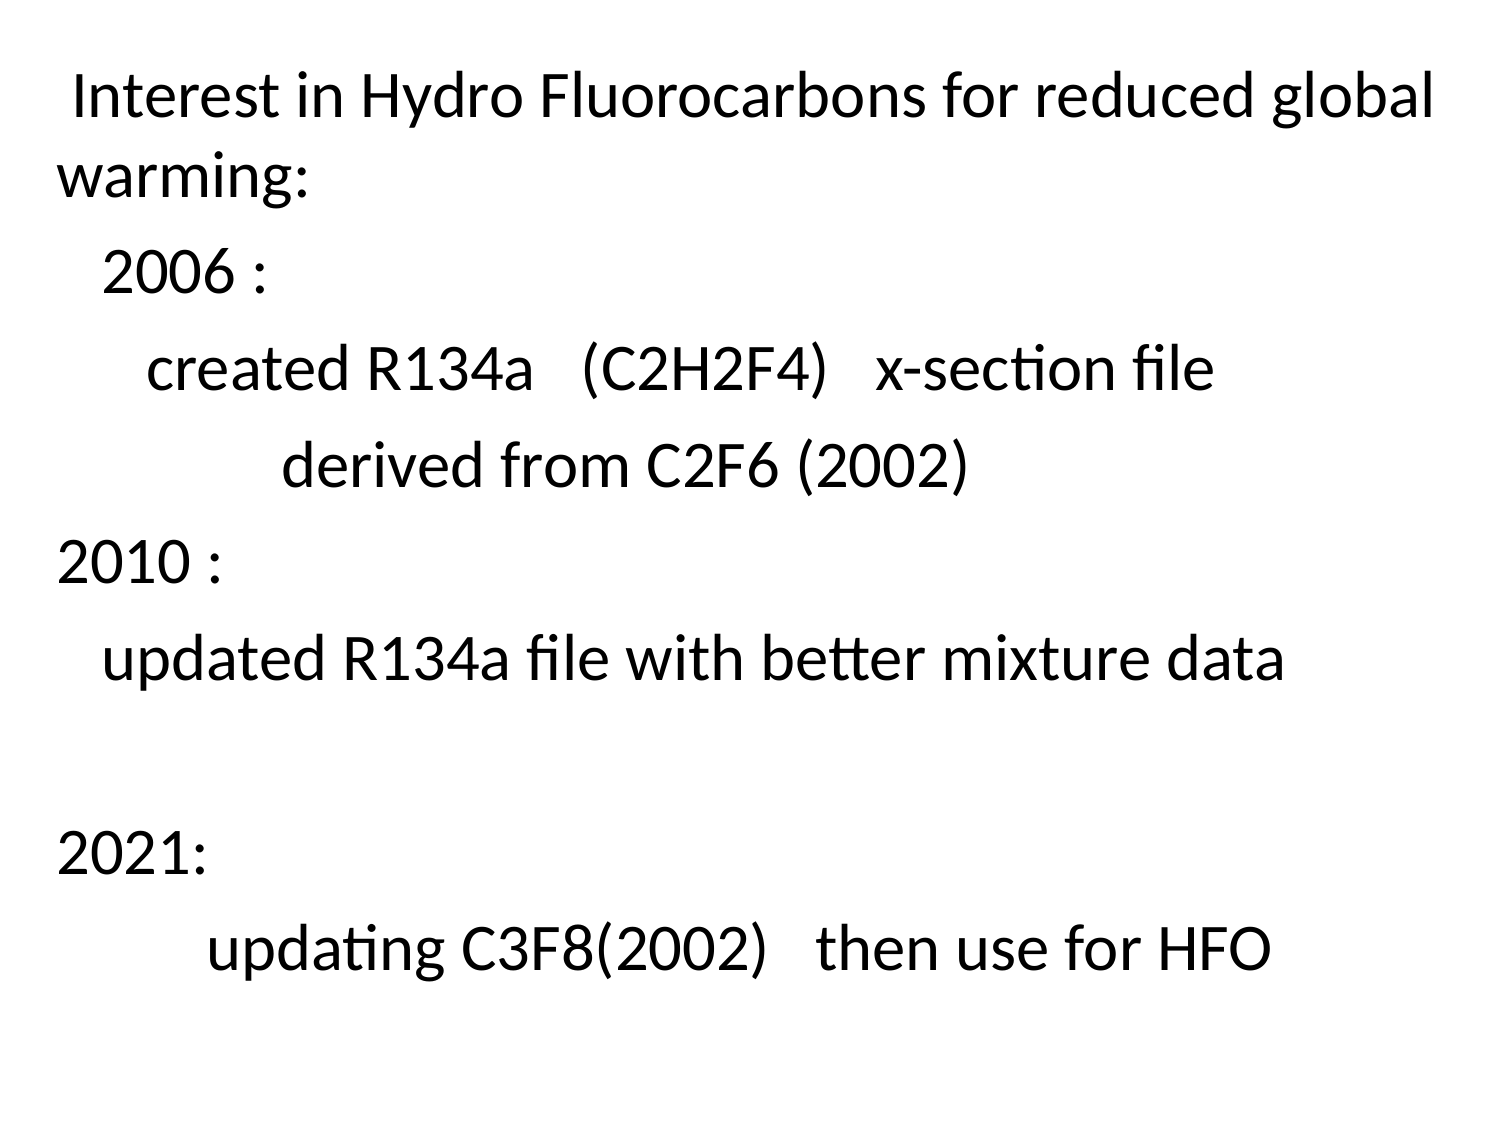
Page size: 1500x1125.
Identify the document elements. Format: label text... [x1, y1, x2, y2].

list Interest in Hydro Fluorocarbons for reduced global warming: 2006 : created R134a (C2H2F4) x-section file derived from C2F6 (2002) 2010 : updated R134a file with better mixture data 2021: updating C3F8(2002) then use for HFO [41, 42, 1483, 1106]
